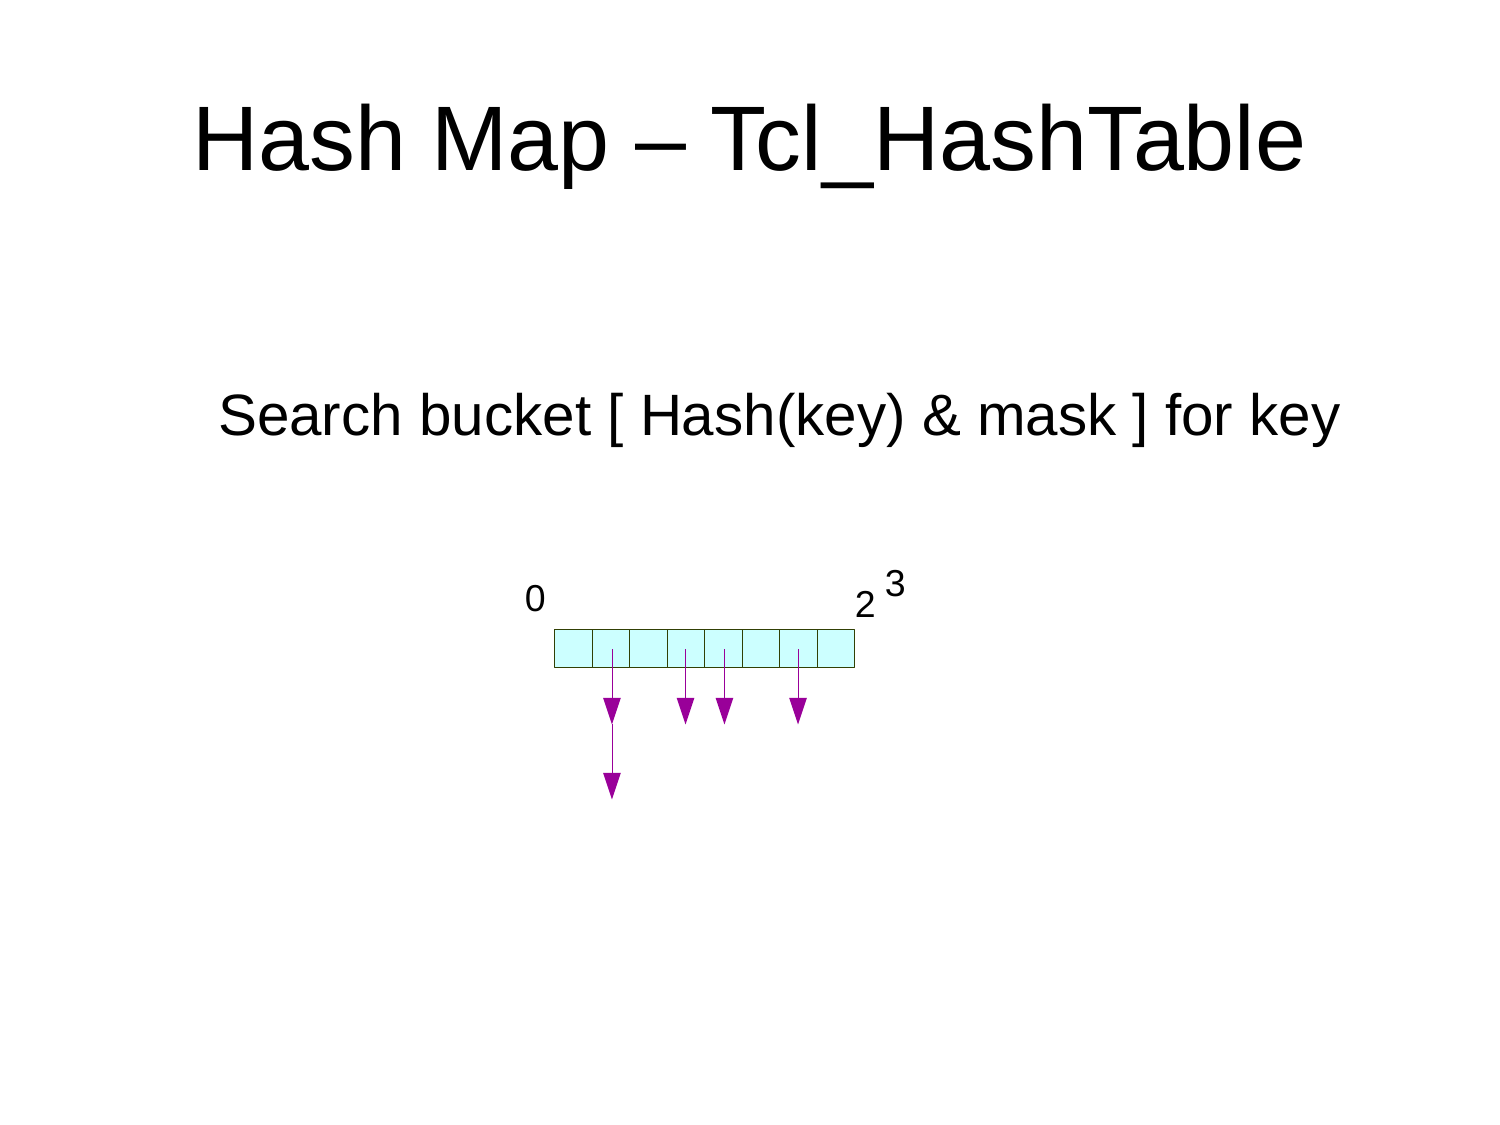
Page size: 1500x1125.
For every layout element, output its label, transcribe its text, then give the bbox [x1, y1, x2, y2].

title Hash Map – Tcl_HashTable [75, 44, 1425, 233]
text_box [554, 629, 855, 668]
text_box 0 [510, 570, 586, 627]
text_box Search bucket [ Hash(key) & mask ] for key [165, 375, 1396, 455]
text_box 3 [870, 554, 961, 612]
text_box 2 [840, 576, 916, 634]
